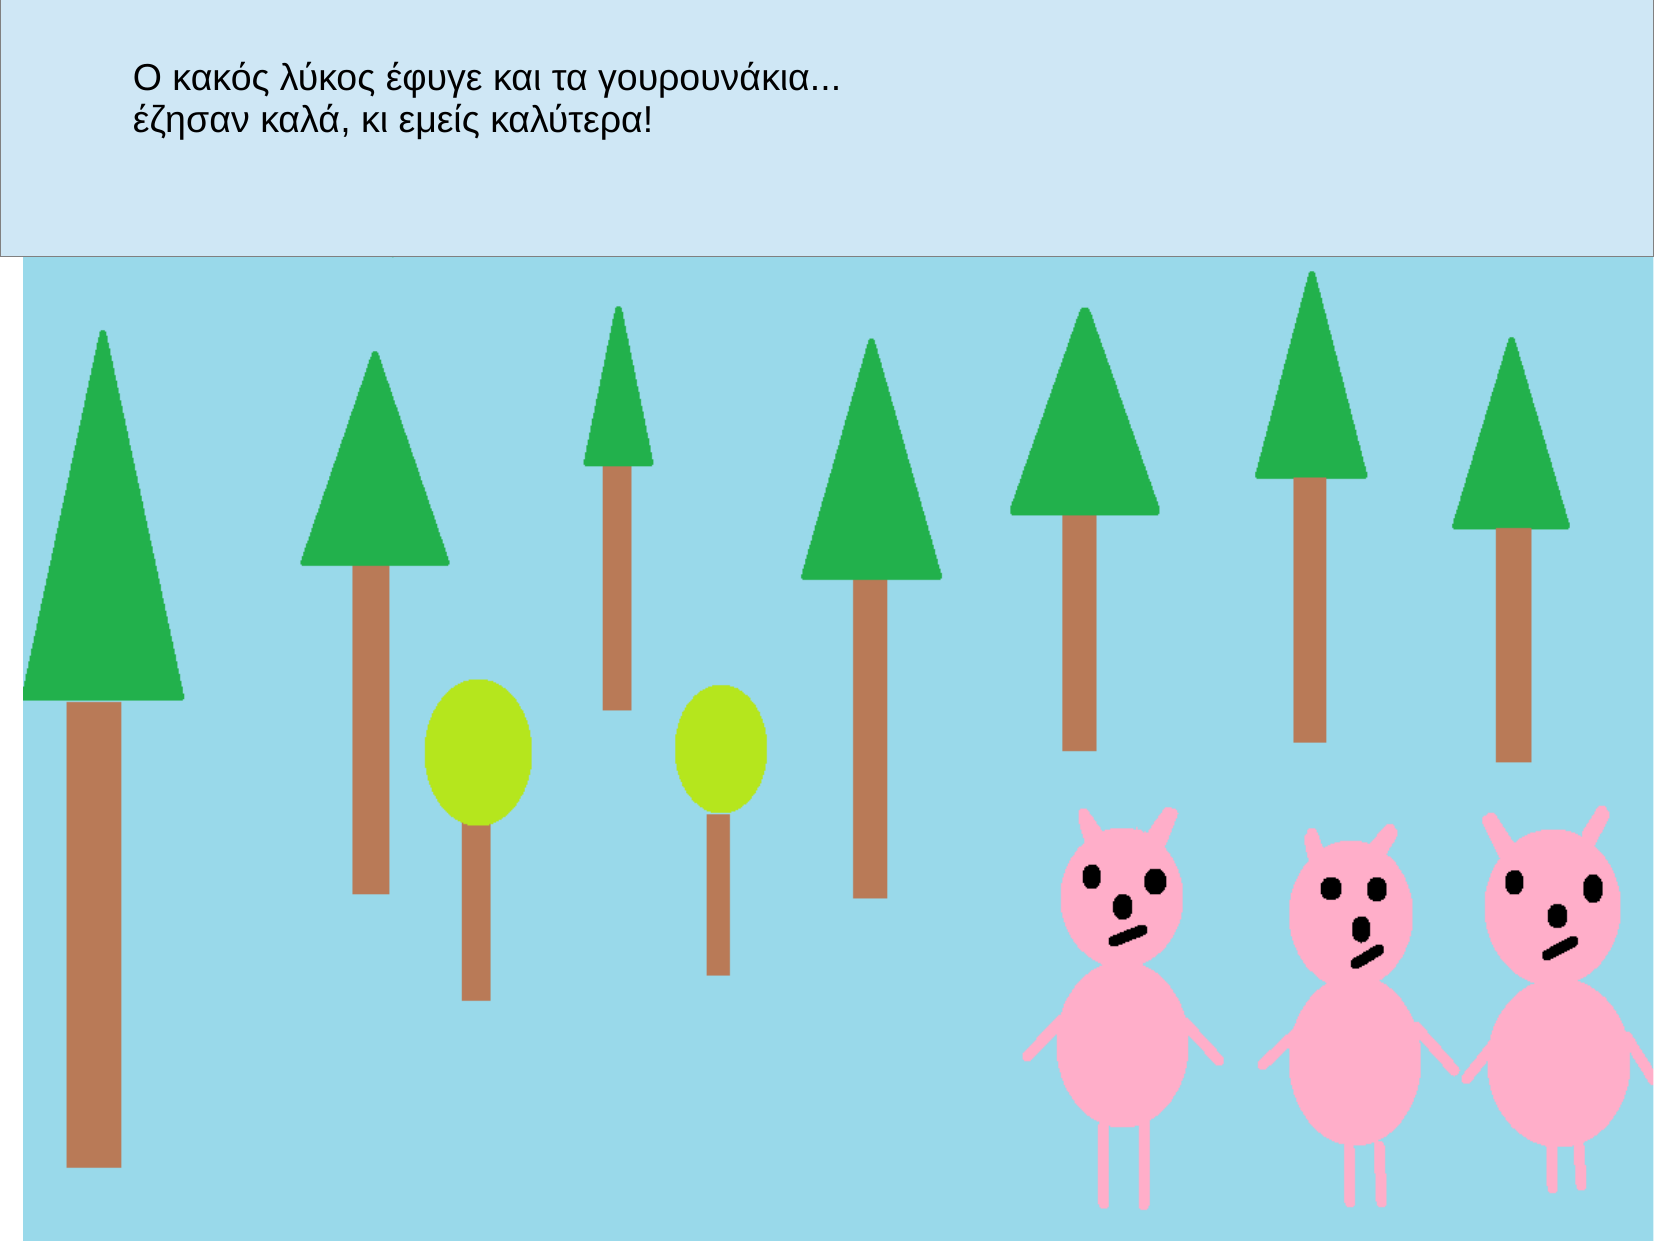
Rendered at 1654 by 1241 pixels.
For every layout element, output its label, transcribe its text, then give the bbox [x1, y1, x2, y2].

text_box Ο κακός λύκος έφυγε και τα γουρουνάκια... έζησαν καλά, κι εμείς καλύτερα! [118, 49, 1489, 225]
picture [23, 257, 1654, 1241]
text_box [0, 0, 1654, 257]
